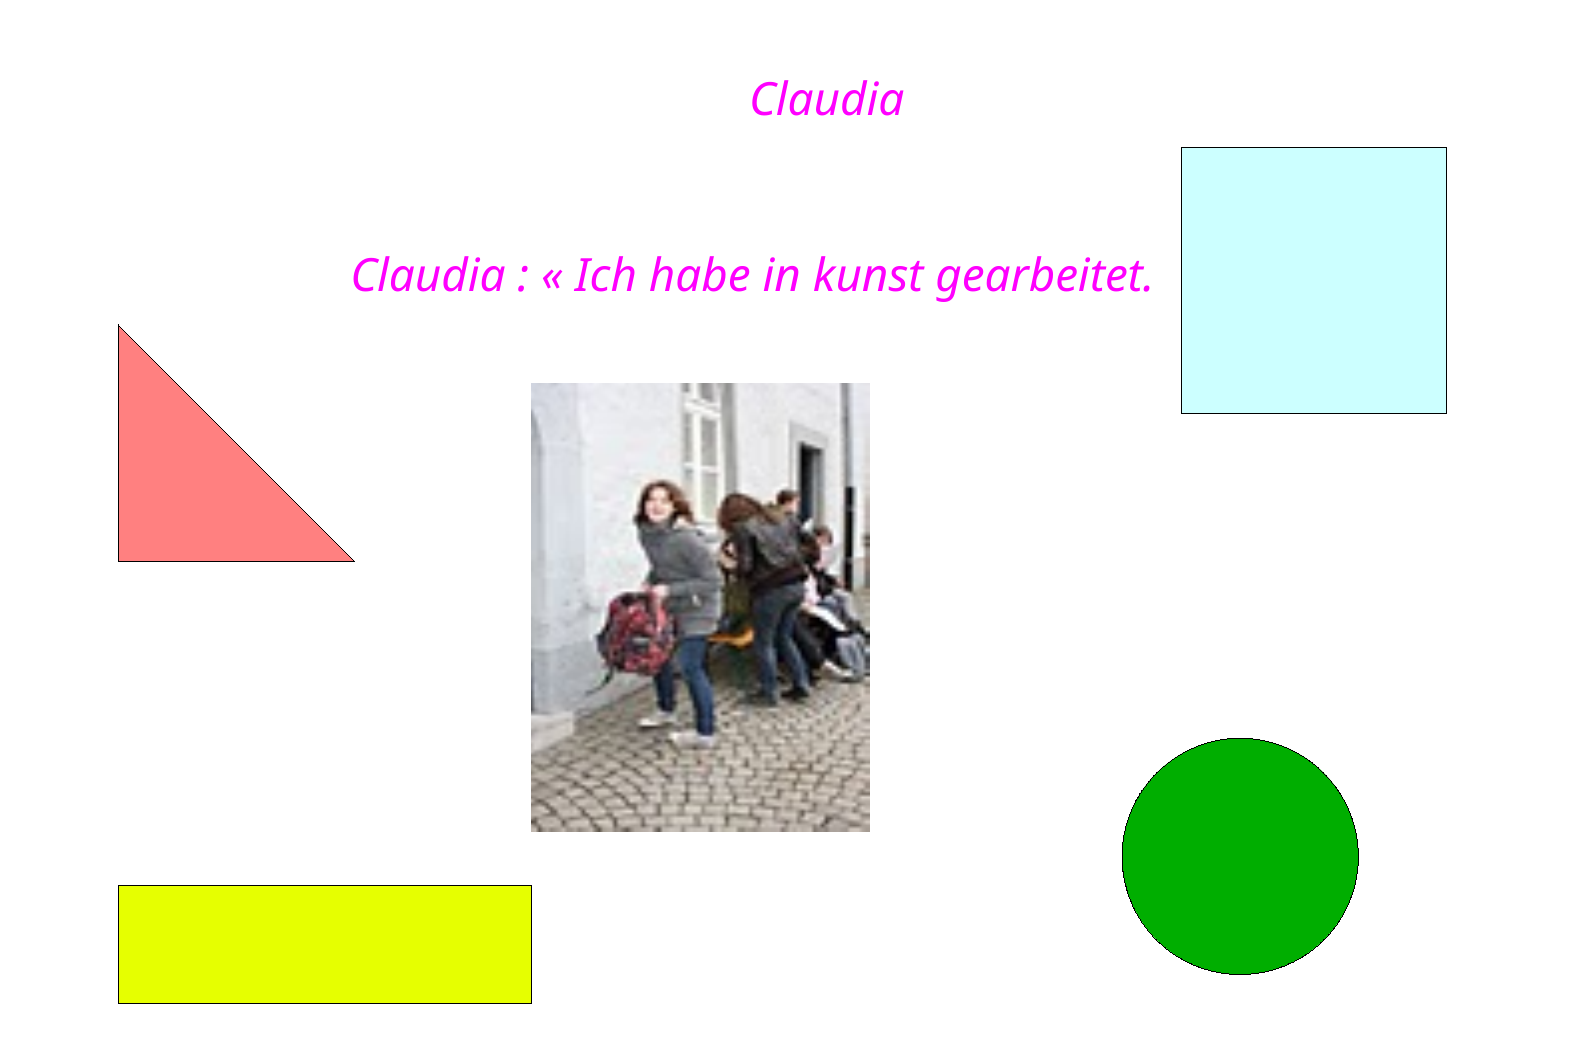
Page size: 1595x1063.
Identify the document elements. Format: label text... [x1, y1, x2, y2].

text_box [118, 324, 355, 562]
text_box Claudia : « Ich habe in kunst gearbeitet. [324, 234, 1181, 306]
picture [531, 383, 870, 832]
text_box [1122, 738, 1359, 975]
text_box [118, 885, 532, 1004]
text_box [1181, 147, 1447, 414]
text_box Claudia [236, 59, 1418, 130]
